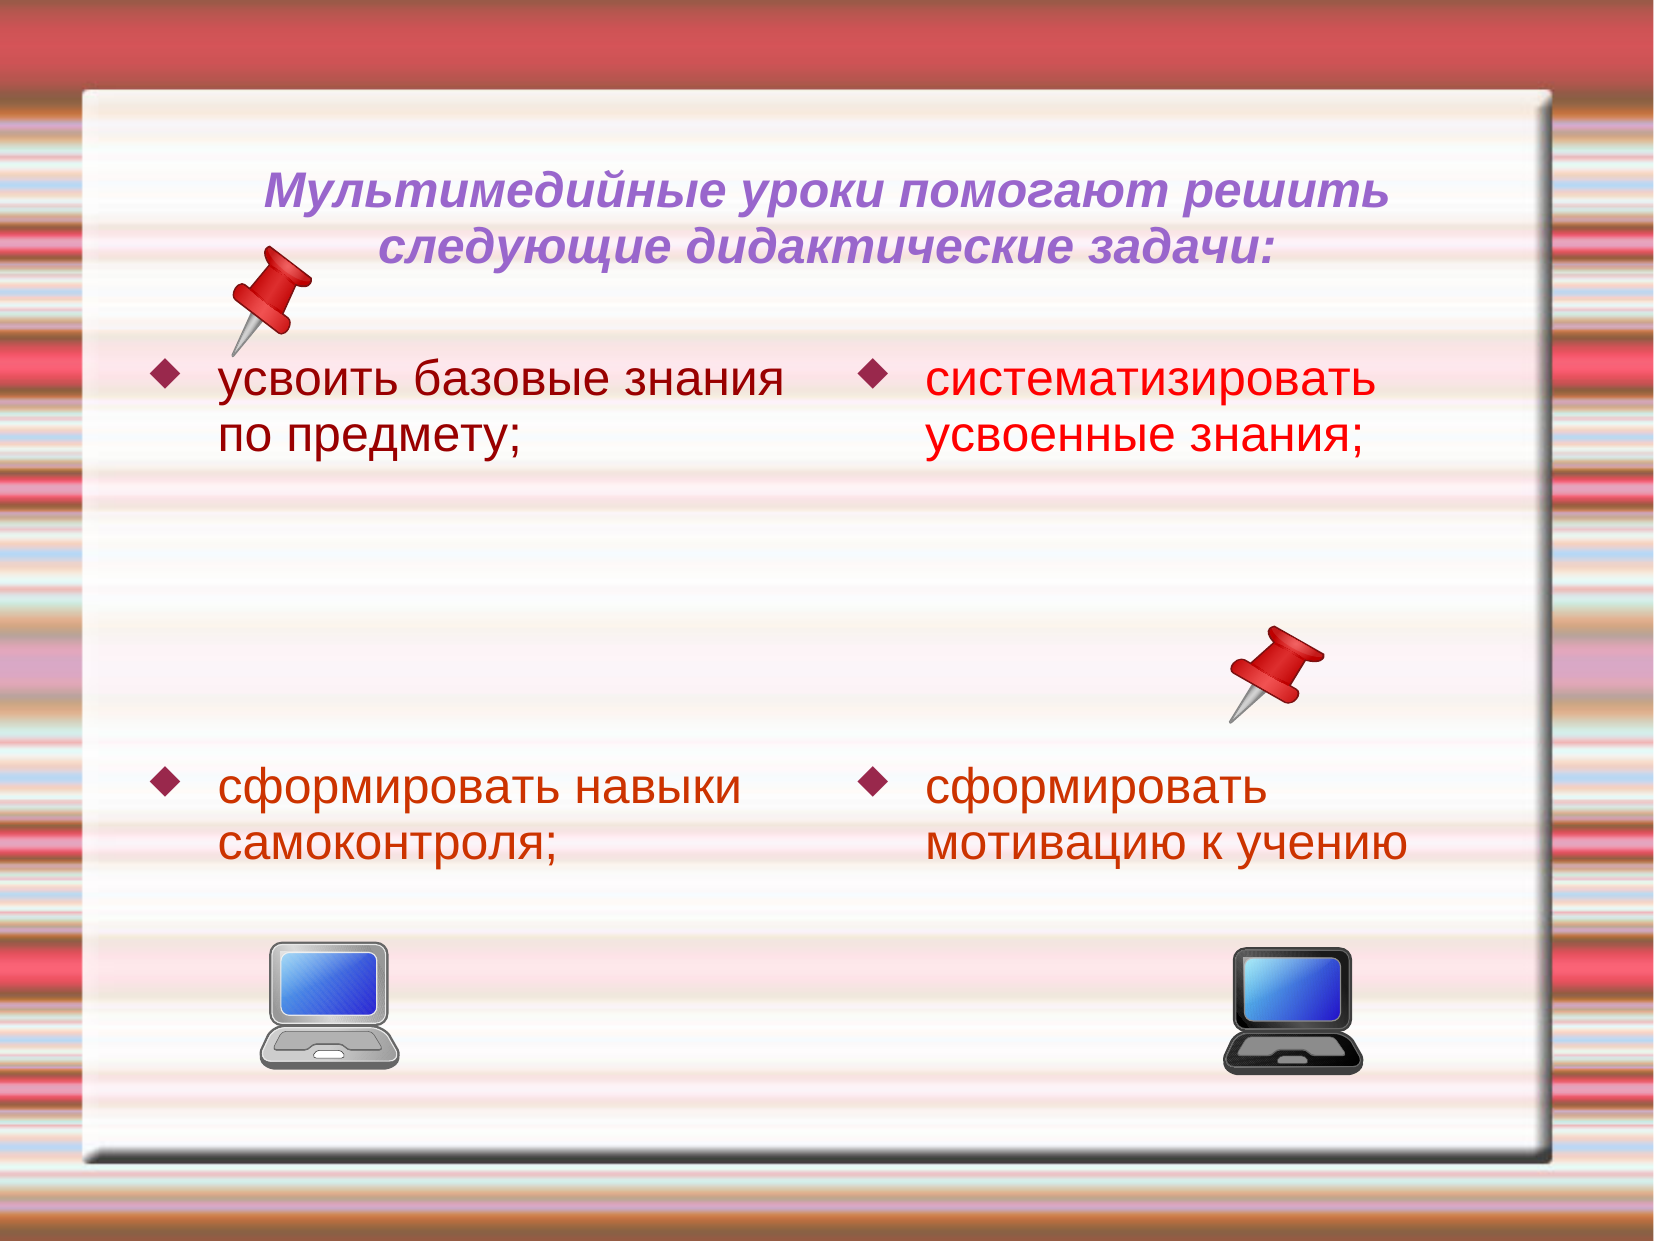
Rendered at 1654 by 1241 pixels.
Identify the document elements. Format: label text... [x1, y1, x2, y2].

list сформировать мотивацию к учению [842, 758, 1517, 1132]
list усвоить базовые знания по предмету; [134, 350, 809, 724]
list систематизировать усвоенные знания; [842, 350, 1517, 724]
title Мультимедийные уроки помогают решить следующие дидактические задачи: [121, 114, 1534, 322]
picture [0, 0, 1654, 1241]
list сформировать навыки самоконтроля; [134, 758, 809, 1132]
